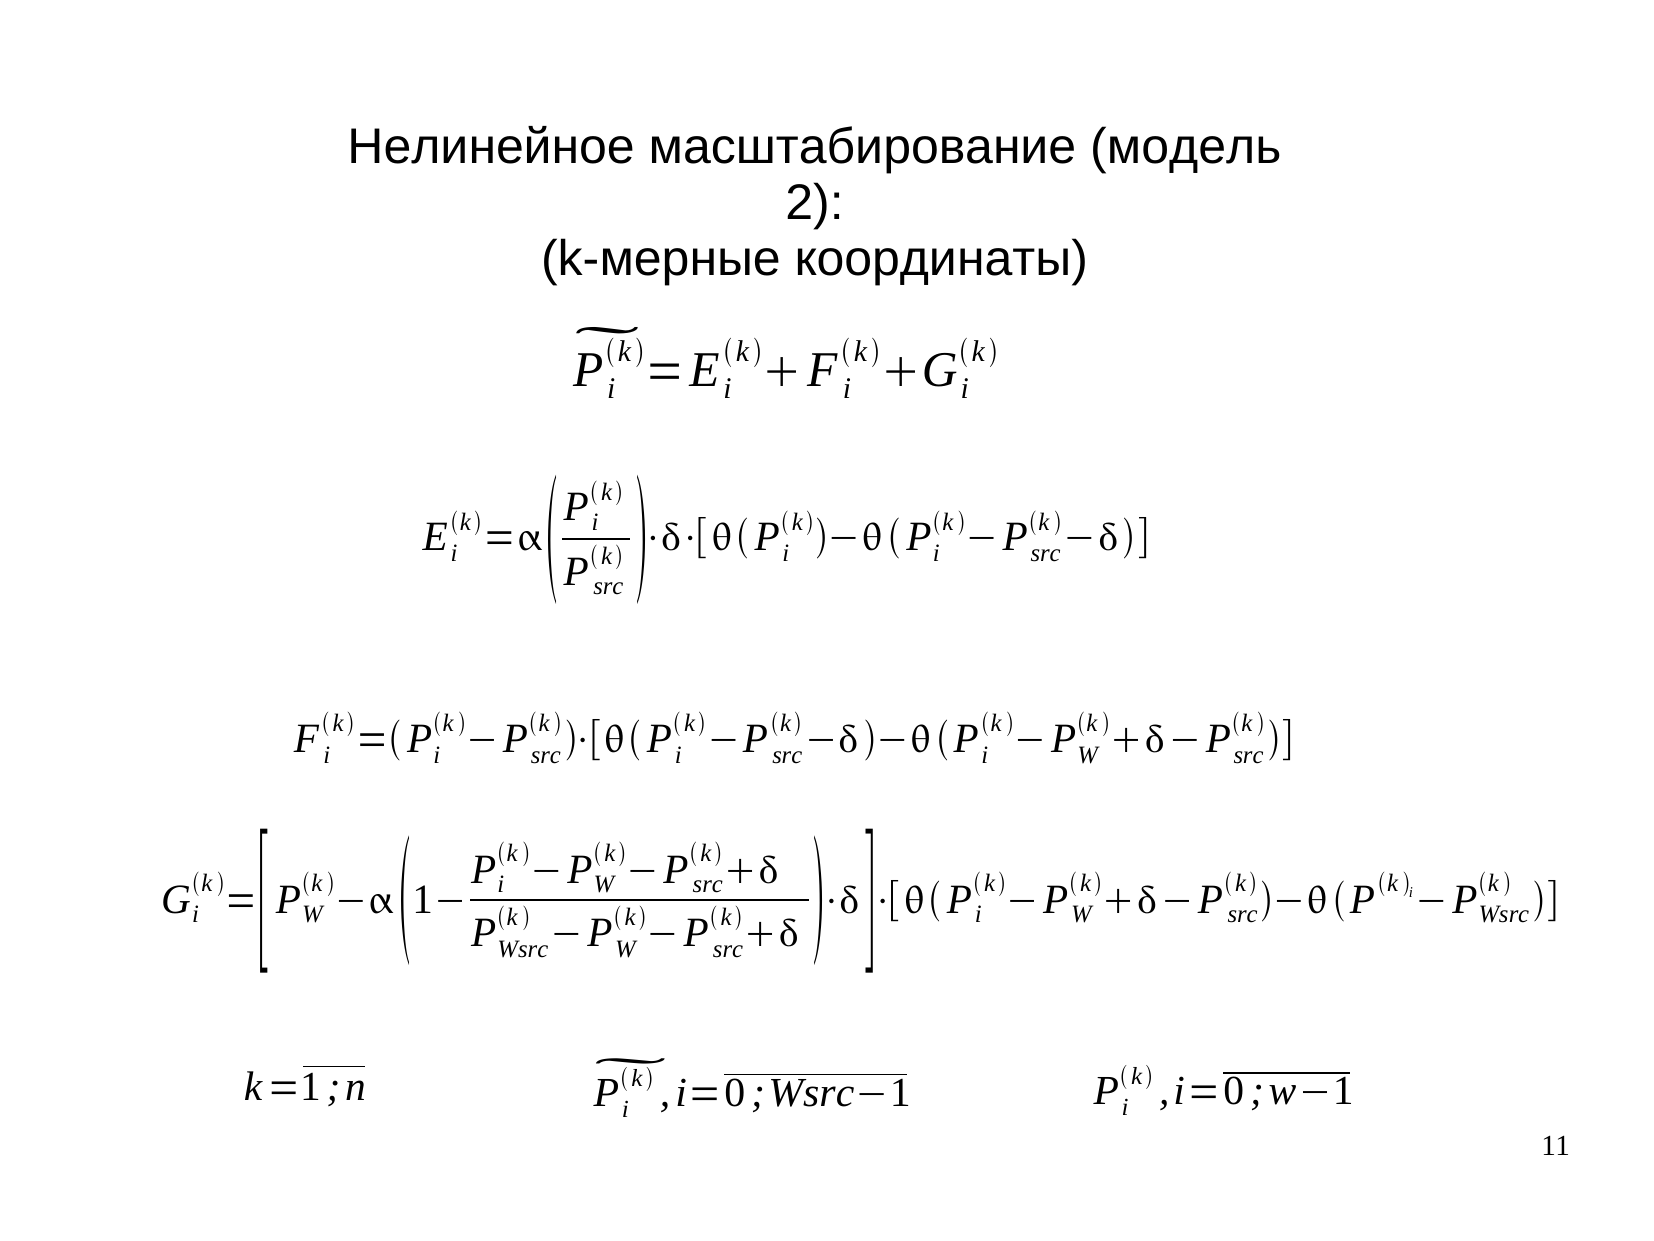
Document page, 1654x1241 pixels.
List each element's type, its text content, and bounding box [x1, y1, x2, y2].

chart [584, 1057, 916, 1123]
chart [284, 709, 1300, 768]
chart [563, 324, 1004, 405]
chart [154, 826, 1565, 975]
chart [413, 472, 1155, 607]
chart [1084, 1062, 1359, 1121]
text_box Нелинейное масштабирование (модель 2): (k-мерные координаты) [297, 111, 1332, 238]
chart [236, 1062, 373, 1109]
